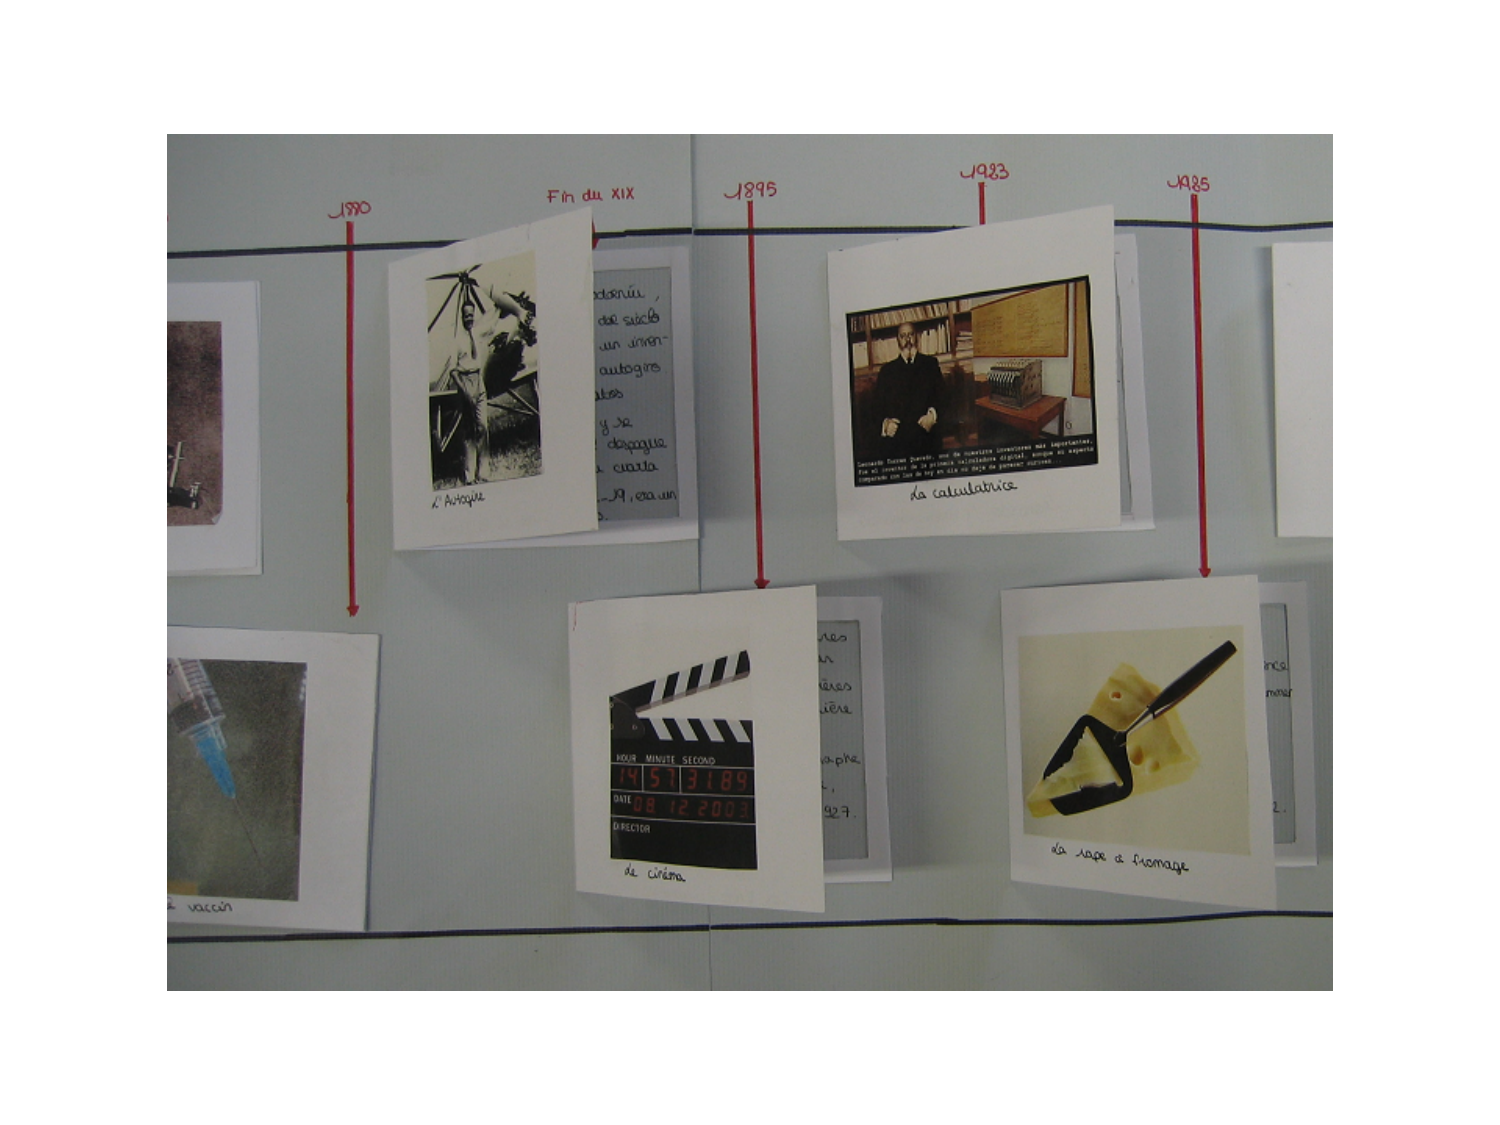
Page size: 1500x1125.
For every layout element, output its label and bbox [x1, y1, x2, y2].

picture [167, 134, 1333, 991]
